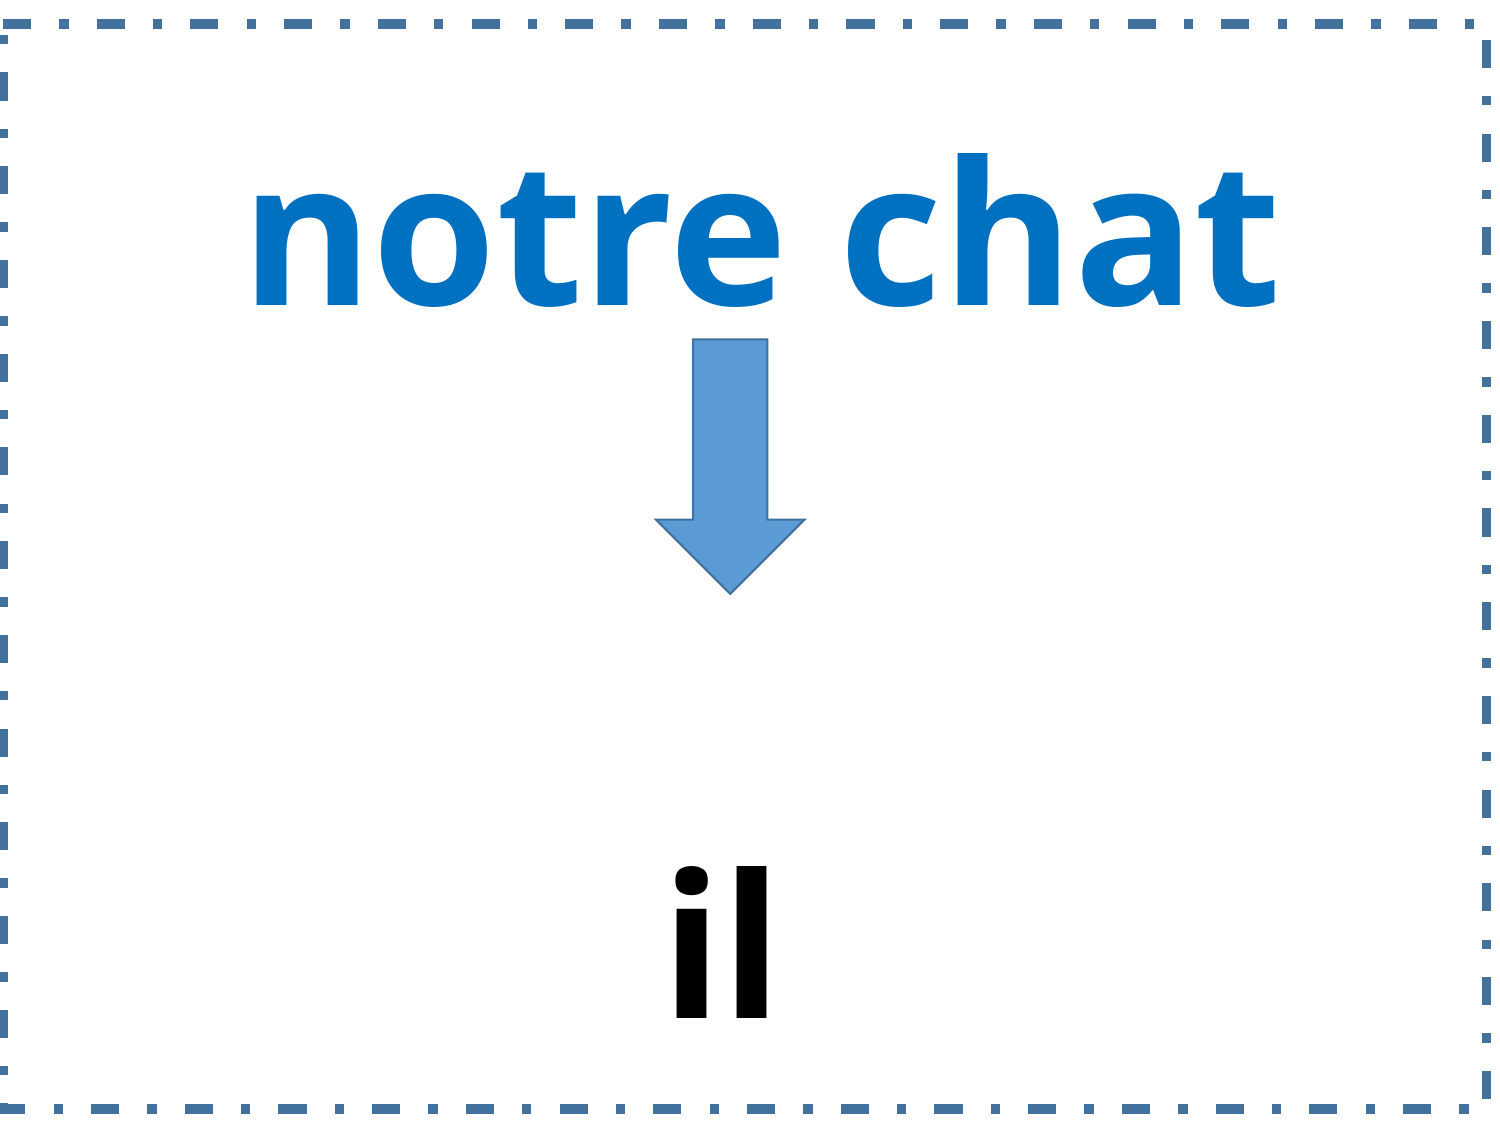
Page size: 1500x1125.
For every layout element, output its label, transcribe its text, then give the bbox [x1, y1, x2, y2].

text_box il [646, 811, 1117, 1066]
text_box [656, 353, 805, 594]
text_box notre chat [226, 98, 1500, 353]
